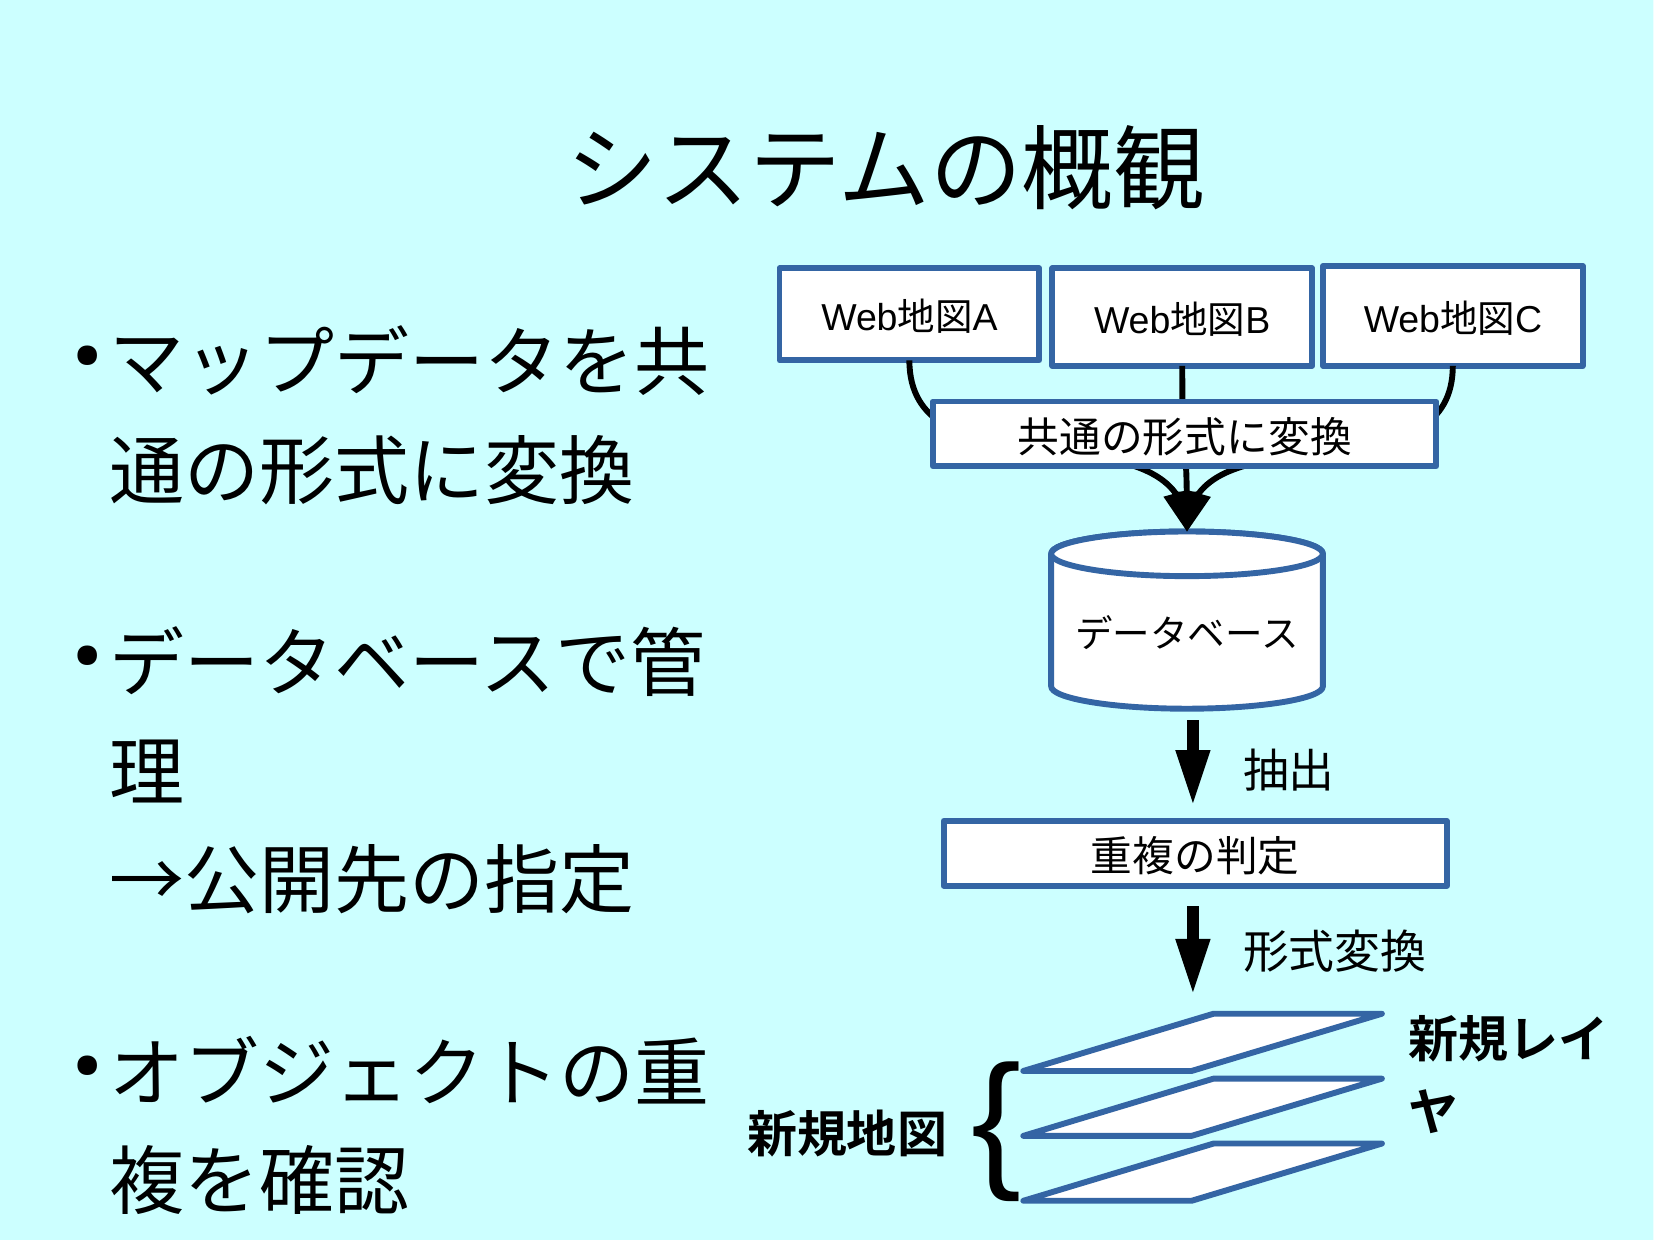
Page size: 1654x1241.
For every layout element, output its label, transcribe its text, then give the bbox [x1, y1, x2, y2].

text_box [1052, 1143, 1382, 1201]
text_box 形式変換 [1228, 907, 1571, 969]
text_box 新規レイヤ [1393, 992, 1654, 1063]
text_box [1052, 1078, 1382, 1136]
text_box 重複の判定 [943, 820, 1447, 886]
text_box 抽出 [1228, 726, 1430, 788]
text_box 共通の形式に変換 [933, 401, 1437, 467]
text_box Web地図C [1322, 266, 1583, 366]
text_box [1052, 1013, 1382, 1071]
text_box 新規地図 [732, 1086, 1004, 1158]
text_box Web地図A [779, 268, 1040, 361]
text_box { [956, 1027, 1052, 1241]
text_box Web地図B [1052, 268, 1313, 366]
text_box マップデータを共通の形式に変換 データベースで管理 →公開先の指定 オブジェクトの重複を確認 →同じ内容オブジェクトの生成を防止 [59, 295, 780, 1136]
text_box データベース [1051, 557, 1323, 709]
title システムの概観 [141, 59, 1630, 267]
